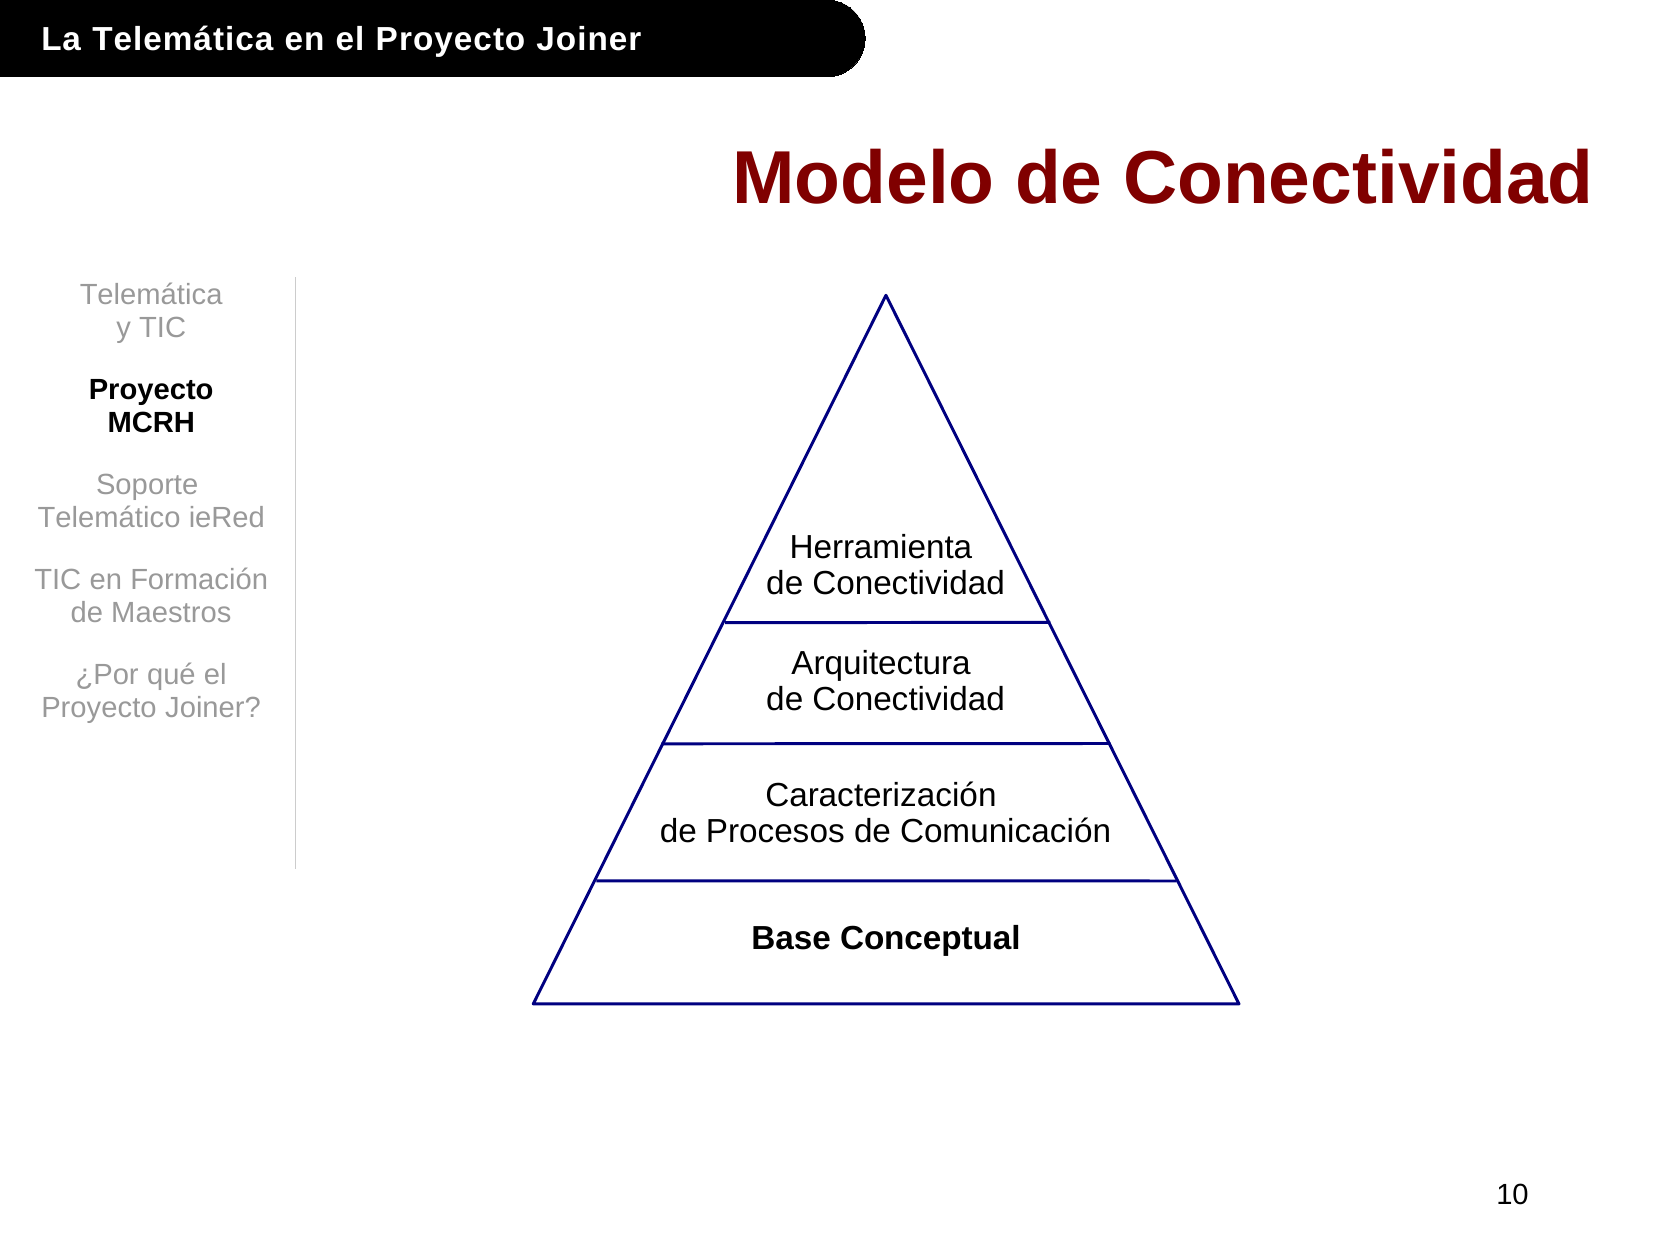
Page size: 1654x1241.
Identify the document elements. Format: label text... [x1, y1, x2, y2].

text_box Herramienta de Conectividad [766, 530, 1006, 612]
text_box Caracterización de Procesos de Comunicación [643, 778, 1128, 863]
text_box Arquitectura de Conectividad [766, 646, 1006, 728]
text_box Base Conceptual [751, 920, 1022, 965]
title Modelo de Conectividad [118, 118, 1595, 237]
list Telemática y TIC Proyecto MCRH Soporte Telemático ieRed TIC en Formación de Maestros ¿Por qué el Proyecto Joiner? [18, 277, 285, 862]
